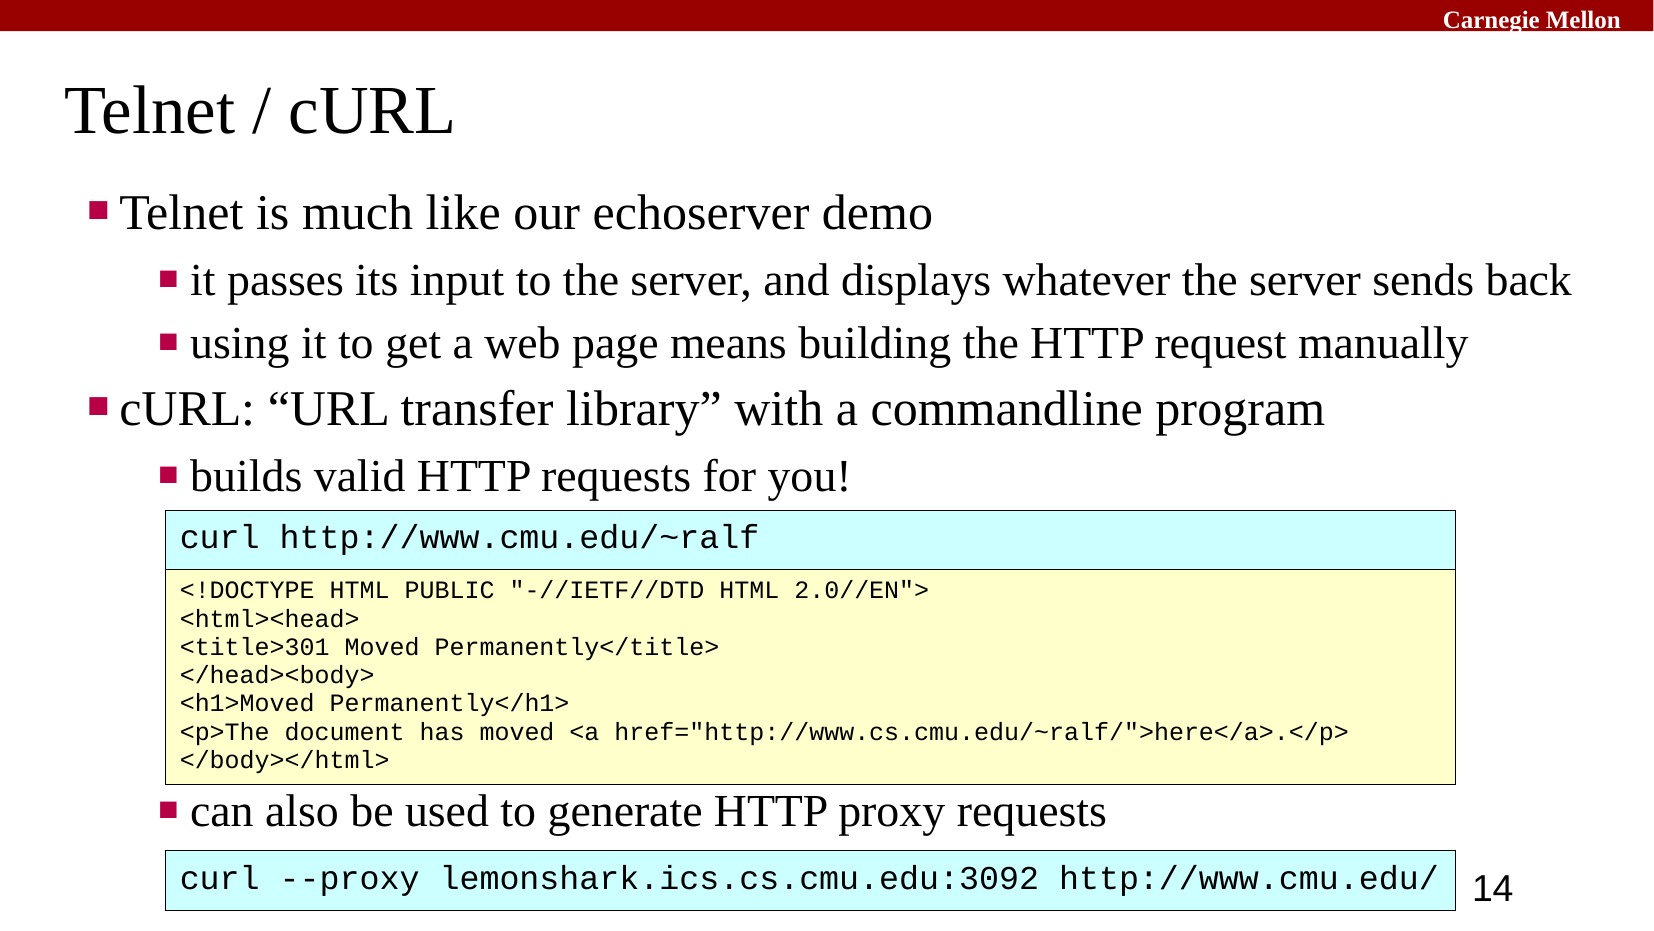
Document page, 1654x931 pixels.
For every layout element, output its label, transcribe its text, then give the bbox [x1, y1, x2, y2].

text_box curl http://www.cmu.edu/~ralf [165, 510, 1456, 569]
list Telnet is much like our echoserver demo it passes its input to the server, and displays whatever the server sends back using it to get a web page means building the HTTP request manually cURL: “URL transfer library” with a commandline program builds valid HTTP requests for you! can also be used to generate HTTP proxy requests [71, 184, 1576, 886]
title Telnet / cURL [64, 58, 1576, 163]
text_box <!DOCTYPE HTML PUBLIC "-//IETF//DTD HTML 2.0//EN"> <html><head> <title>301 Moved Permanently</title> </head><body> <h1>Moved Permanently</h1> <p>The document has moved <a href="http://www.cs.cmu.edu/~ralf/">here</a>.</p> </body></html> [165, 569, 1456, 785]
text_box curl --proxy lemonshark.ics.cs.cmu.edu:3092 http://www.cmu.edu/ [165, 850, 1456, 911]
